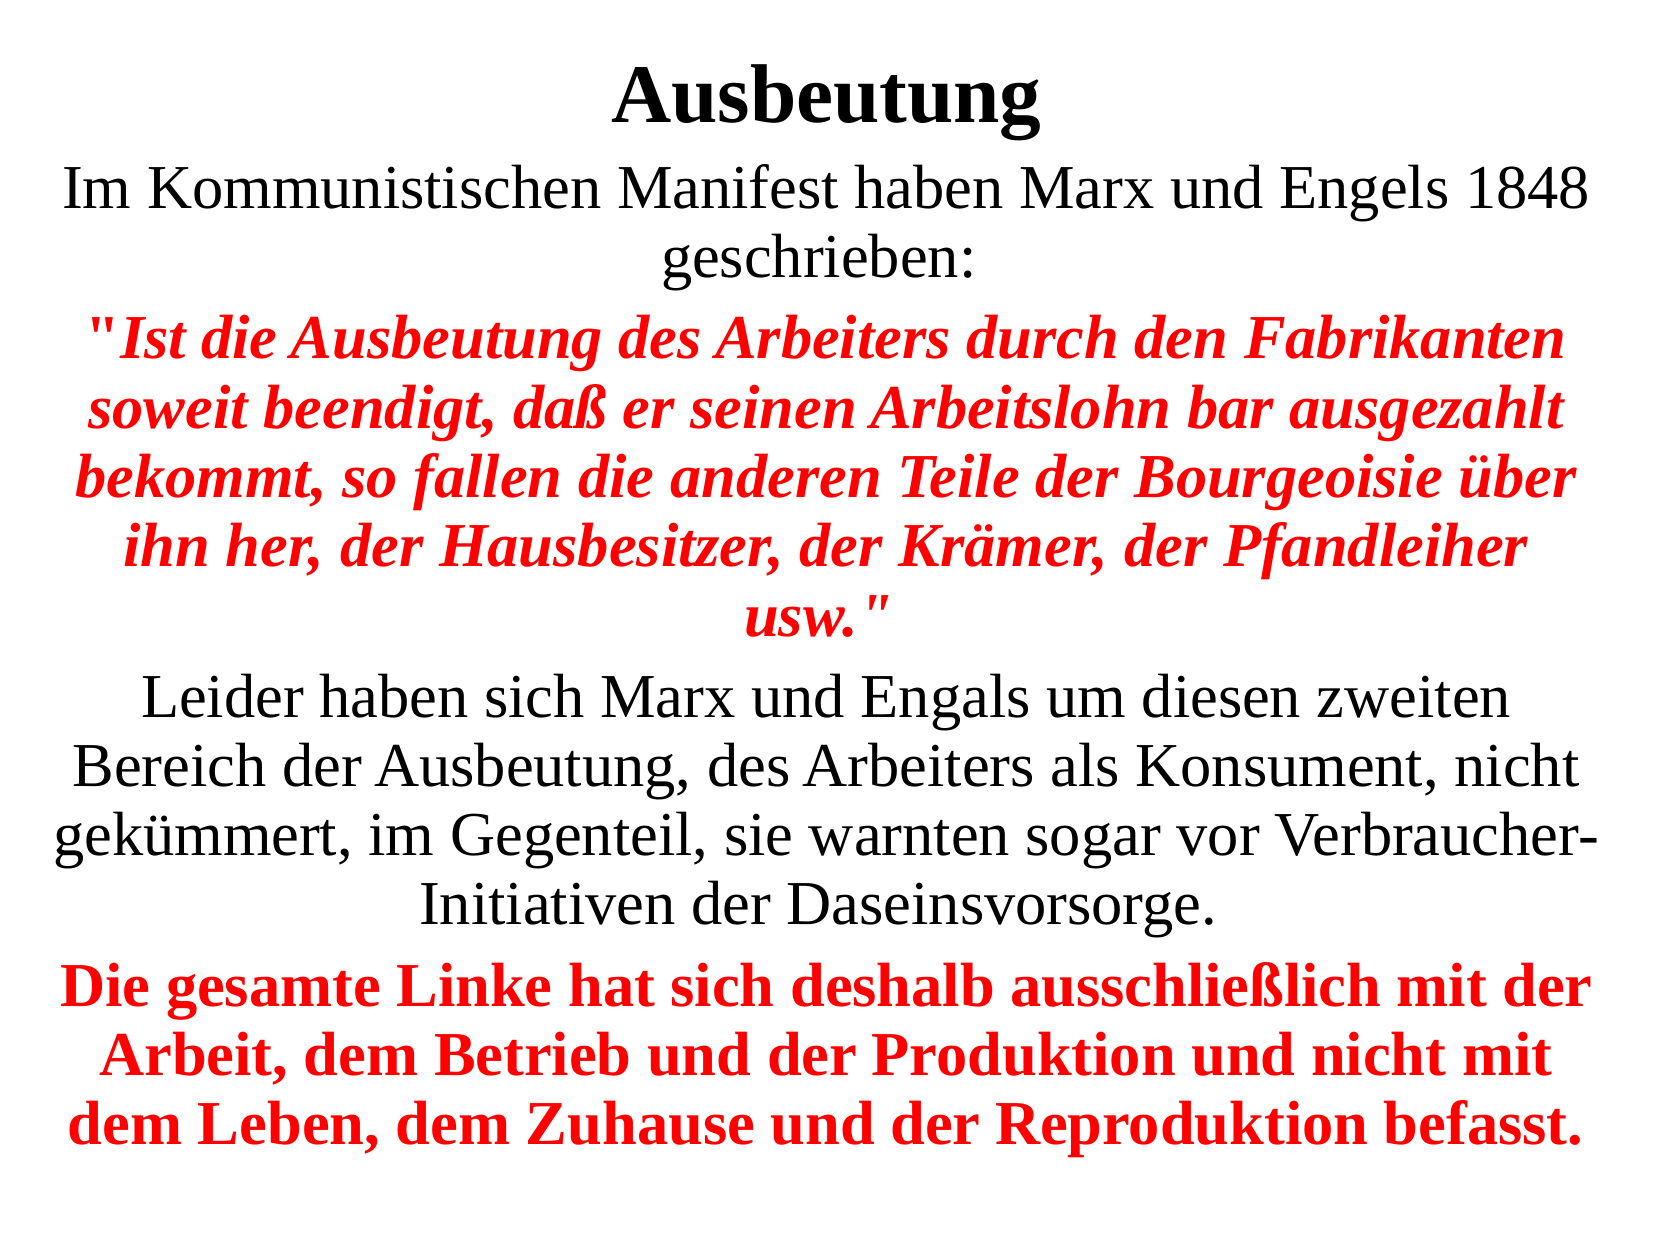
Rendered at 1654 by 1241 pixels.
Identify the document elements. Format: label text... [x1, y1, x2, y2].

text_box Ausbeutung Im Kommunistischen Manifest haben Marx und Engels 1848 geschrieben: "Ist die Ausbeutung des Arbeiters durch den Fabrikanten soweit beendigt, daß er seinen Arbeitslohn bar ausgezahlt bekommt, so fallen die anderen Teile der Bourgeoisie über ihn her, der Hausbesitzer, der Krämer, der Pfandleiher usw." Leider haben sich Marx und Engals um diesen zweiten Bereich der Ausbeutung, des Arbeiters als Konsument, nicht gekümmert, im Gegenteil, sie warnten sogar vor Verbraucher-Initiativen der Daseinsvorsorge. Die gesamte Linke hat sich deshalb ausschließlich mit der Arbeit, dem Betrieb und der Produktion und nicht mit dem Leben, dem Zuhause und der Reproduktion befasst. [38, 41, 1623, 1166]
